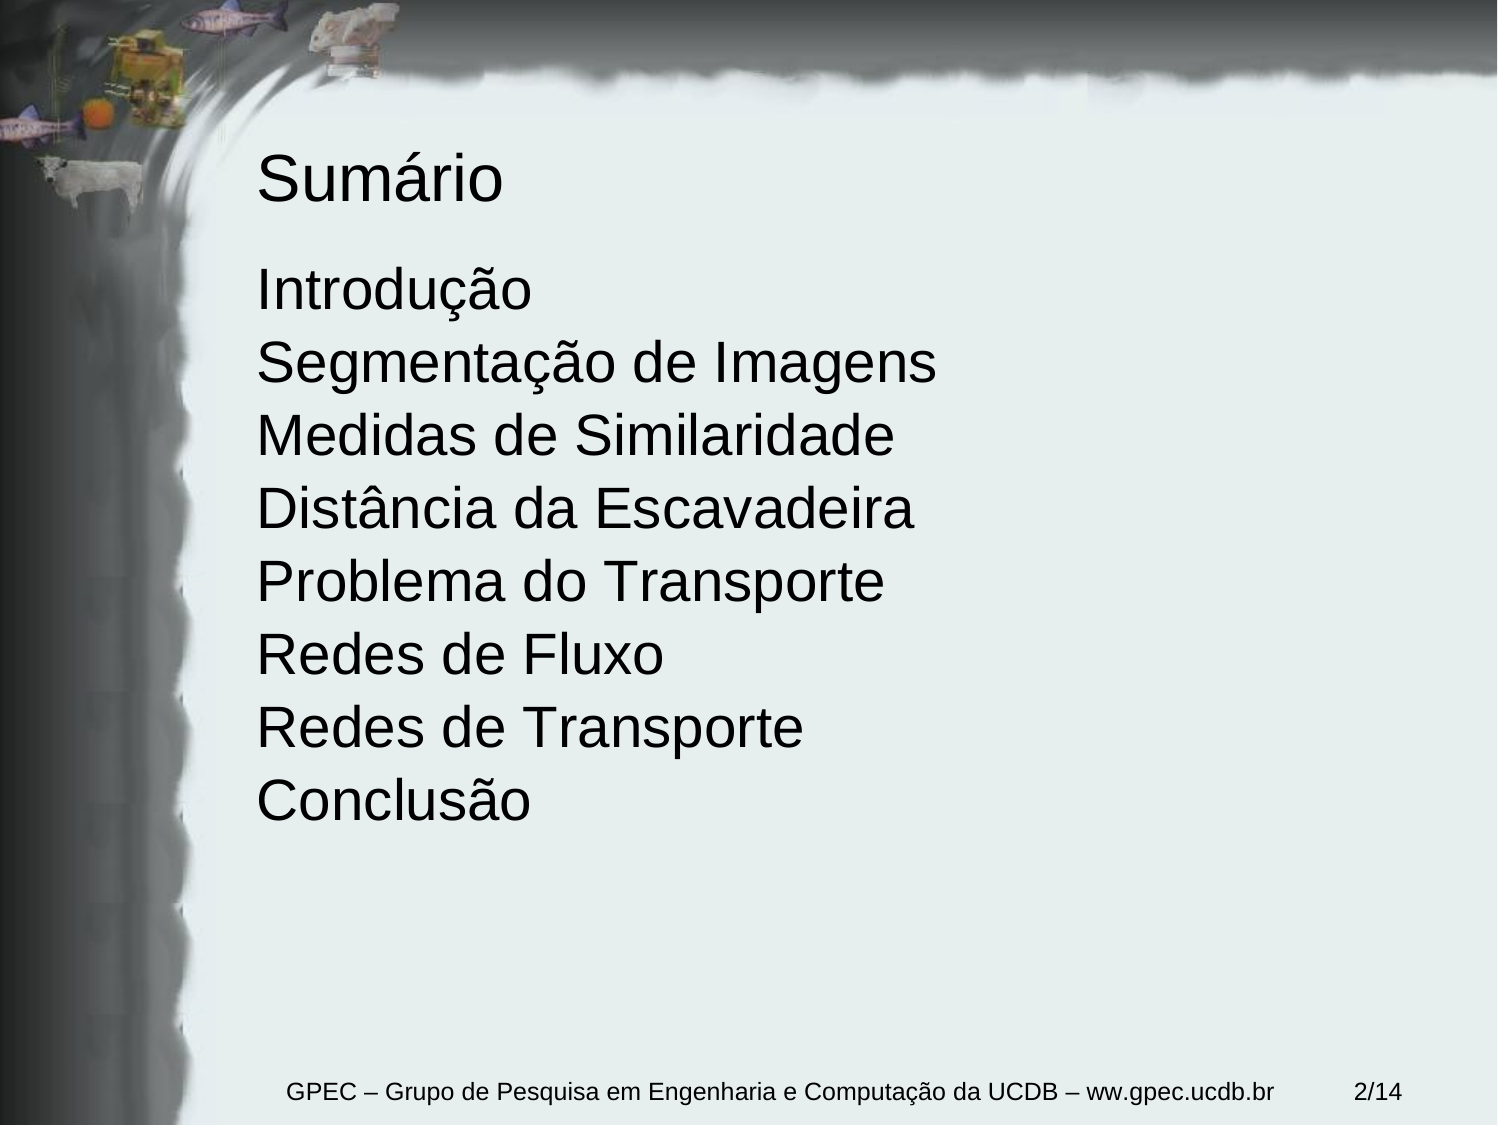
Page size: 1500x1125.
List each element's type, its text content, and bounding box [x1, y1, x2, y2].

list Introdução Segmentação de Imagens Medidas de Similaridade Distância da Escavadeira Problema do Transporte Redes de Fluxo Redes de Transporte Conclusão [242, 255, 1500, 1097]
picture [0, 0, 1498, 1125]
title Sumário [242, 113, 1425, 244]
